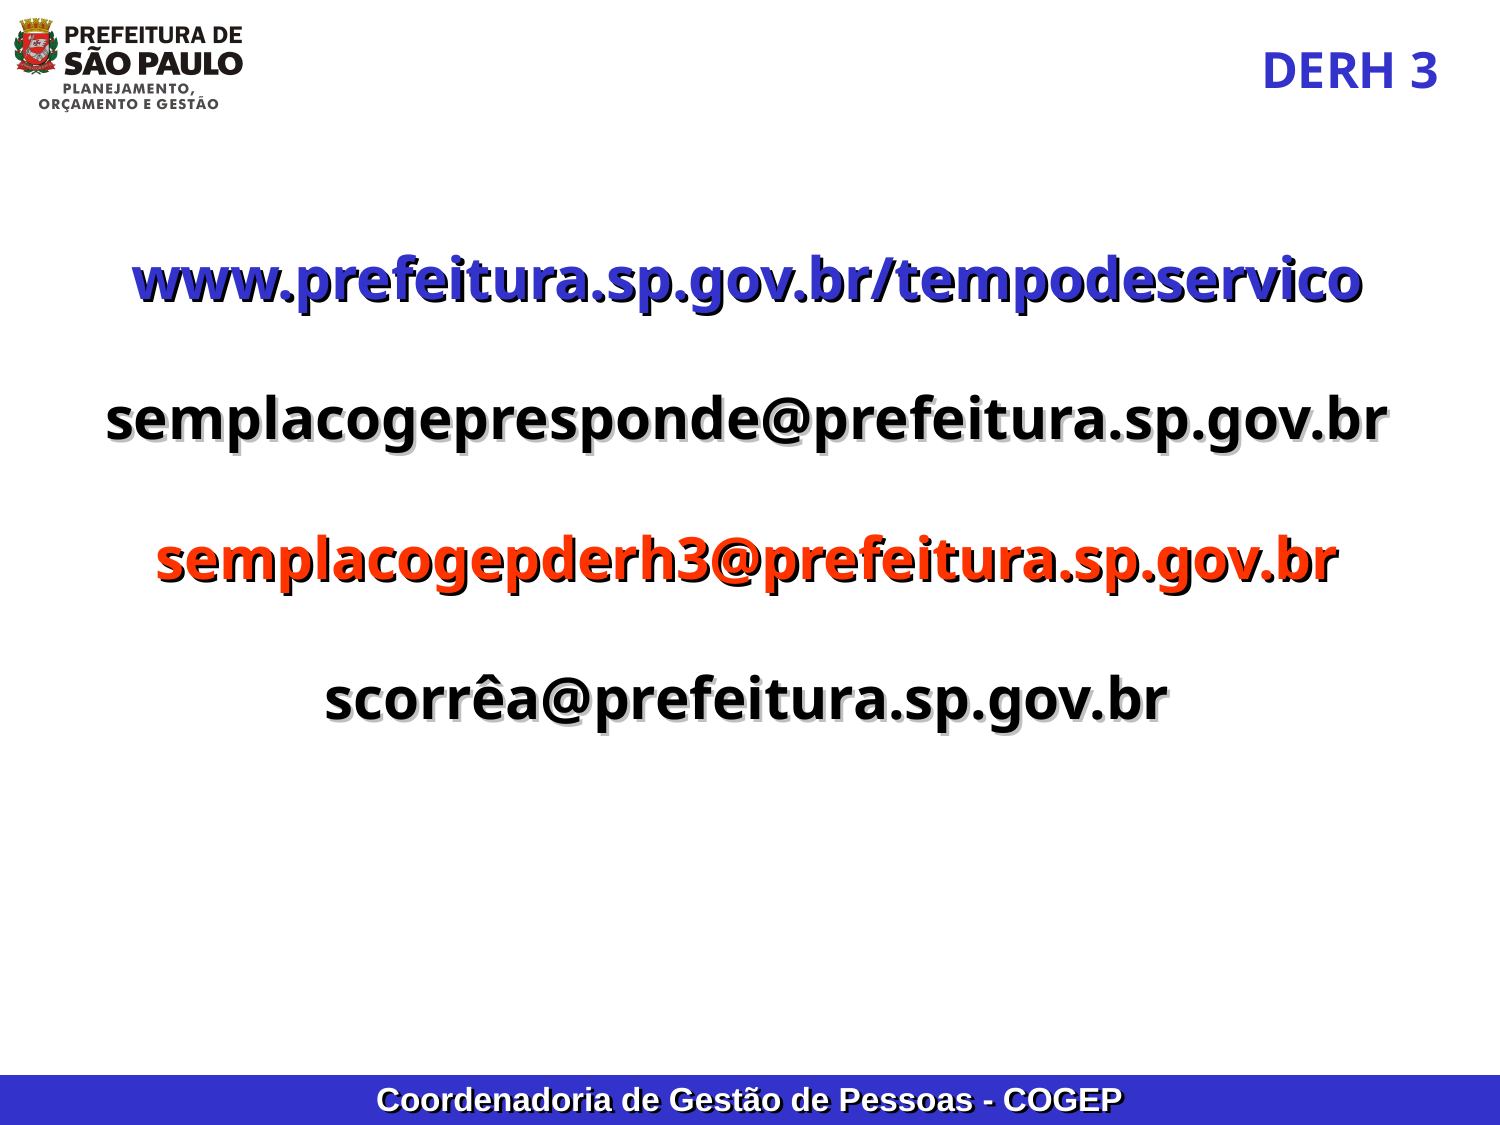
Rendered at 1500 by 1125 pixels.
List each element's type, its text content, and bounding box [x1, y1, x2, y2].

text_box www.prefeitura.sp.gov.br/tempodeservico semplacogepresponde@prefeitura.sp.gov.br semplacogepderh3@prefeitura.sp.gov.br scorrêa@prefeitura.sp.gov.br [9, 196, 1485, 846]
text_box DERH 3 [1246, 31, 1454, 106]
